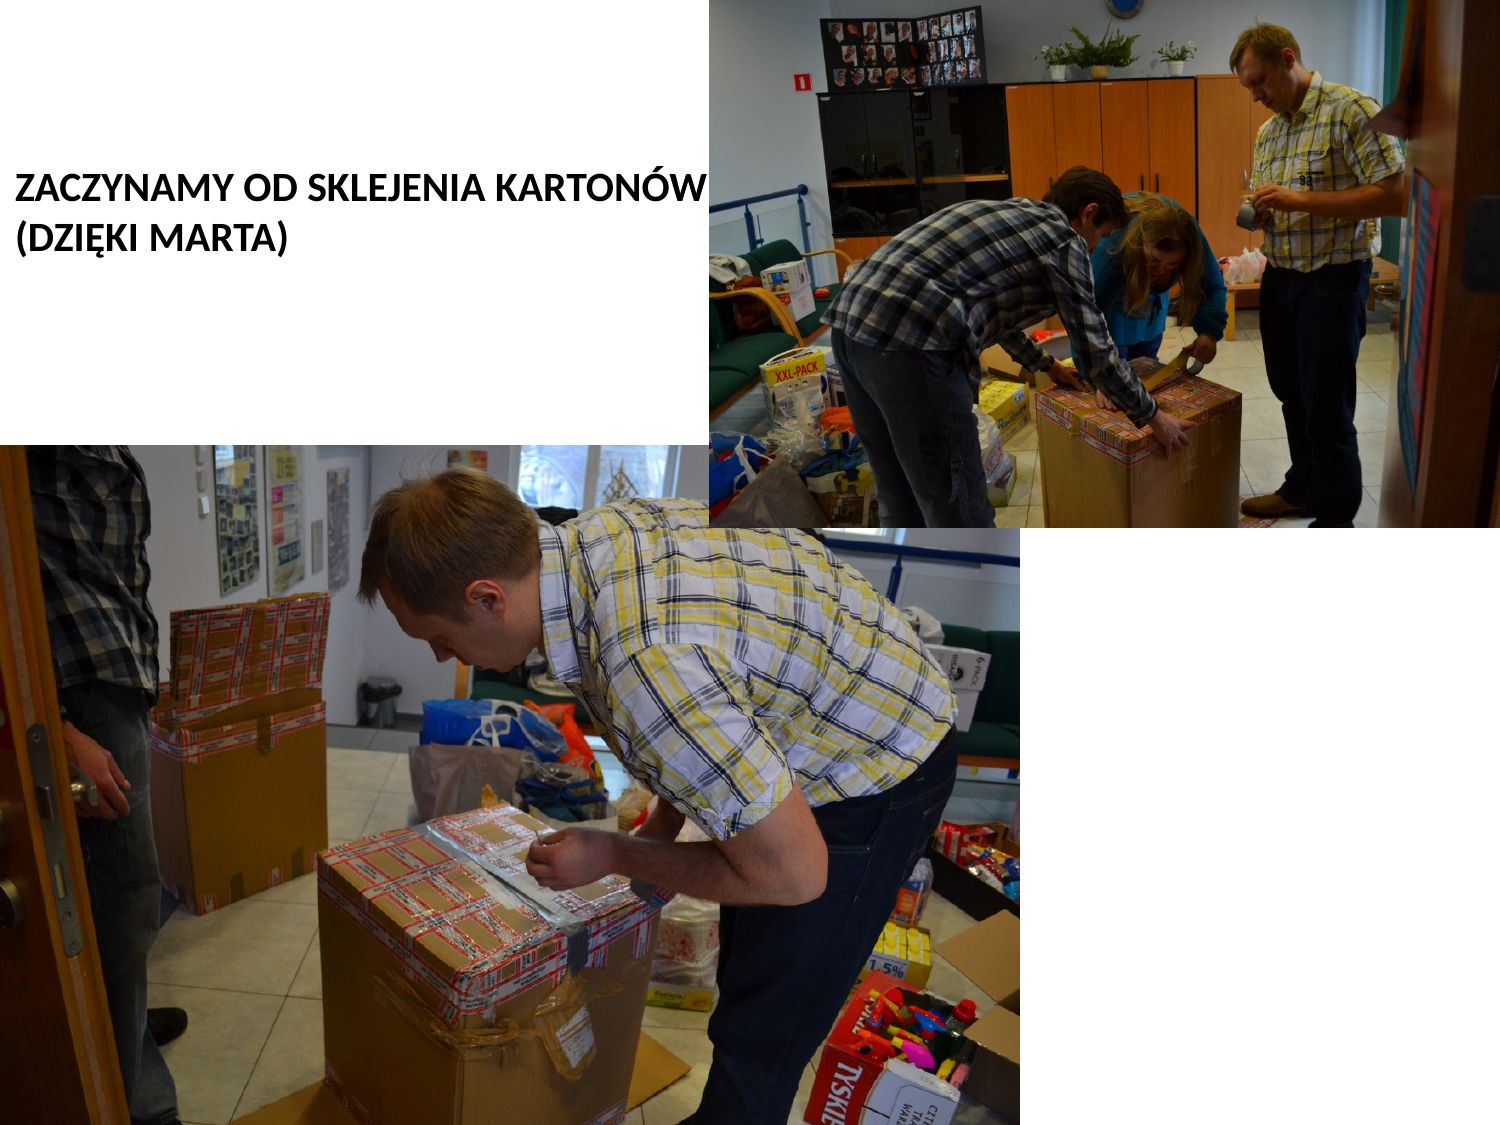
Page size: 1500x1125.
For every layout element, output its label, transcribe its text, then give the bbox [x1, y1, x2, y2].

text_box ZACZYNAMY OD SKLEJENIA KARTONÓW (DZIĘKI MARTA) [0, 152, 728, 269]
picture [0, 0, 1500, 1125]
